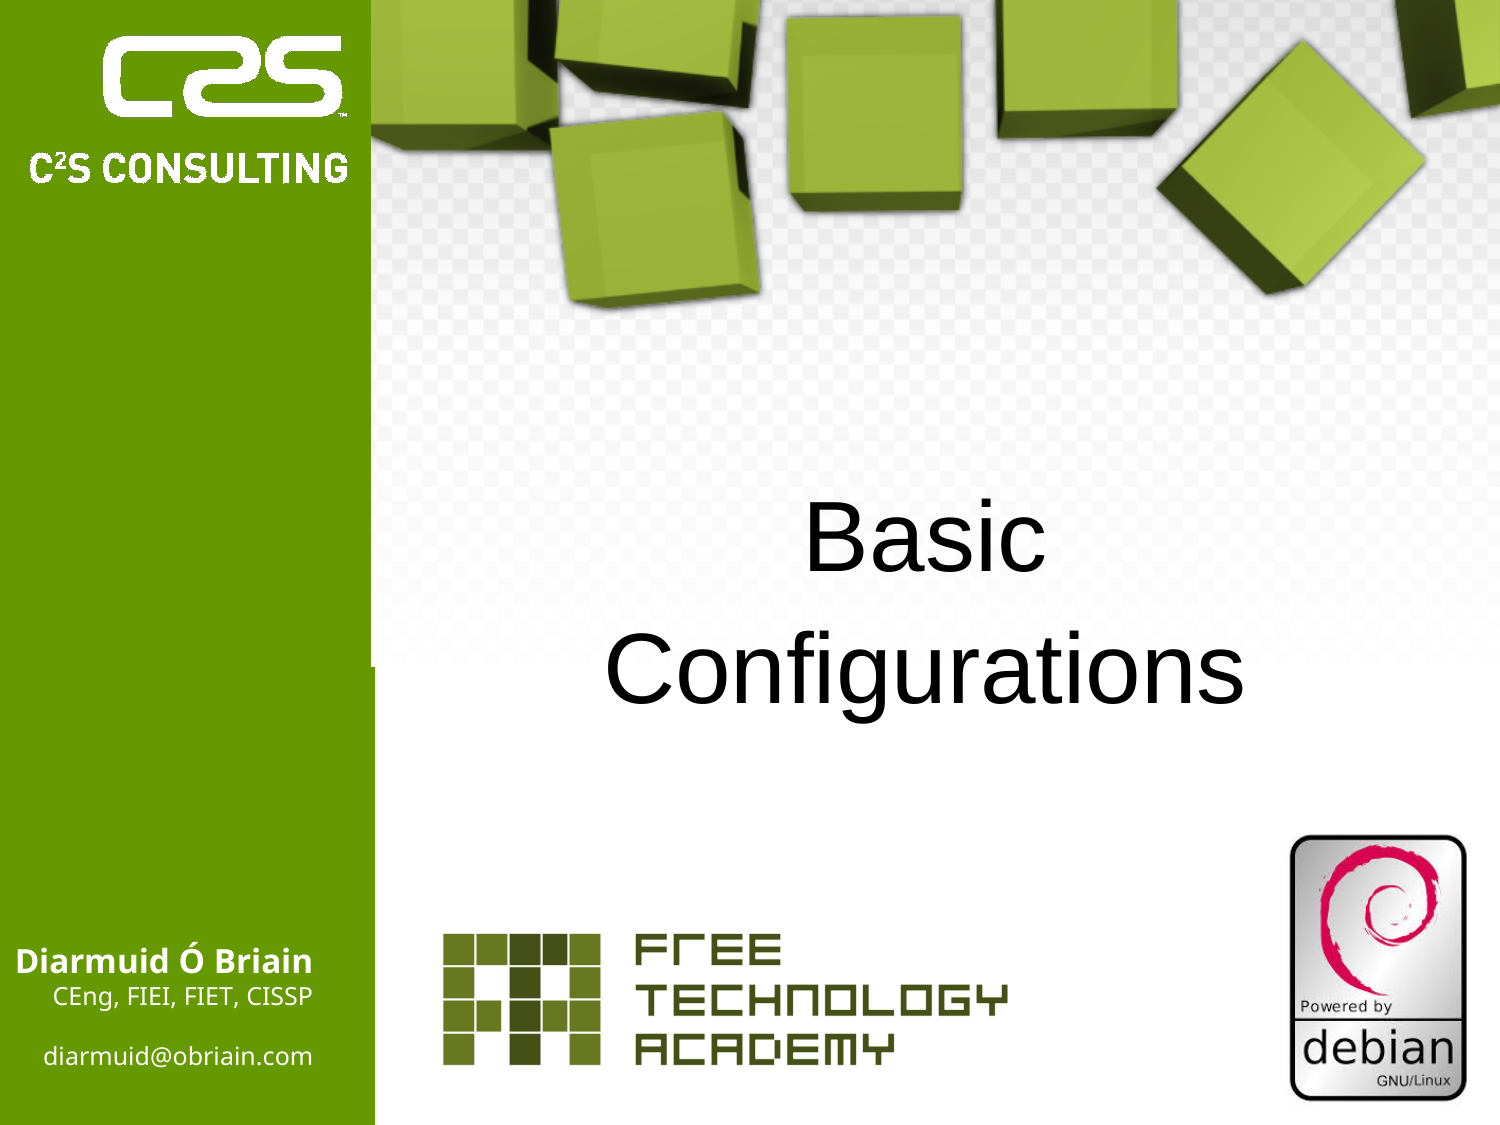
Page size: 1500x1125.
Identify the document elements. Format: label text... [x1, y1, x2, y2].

picture [437, 926, 1016, 1075]
picture [1276, 826, 1474, 1111]
picture [371, 0, 1500, 667]
picture [22, 27, 354, 188]
subtitle Basic Configurations [425, 354, 1426, 841]
